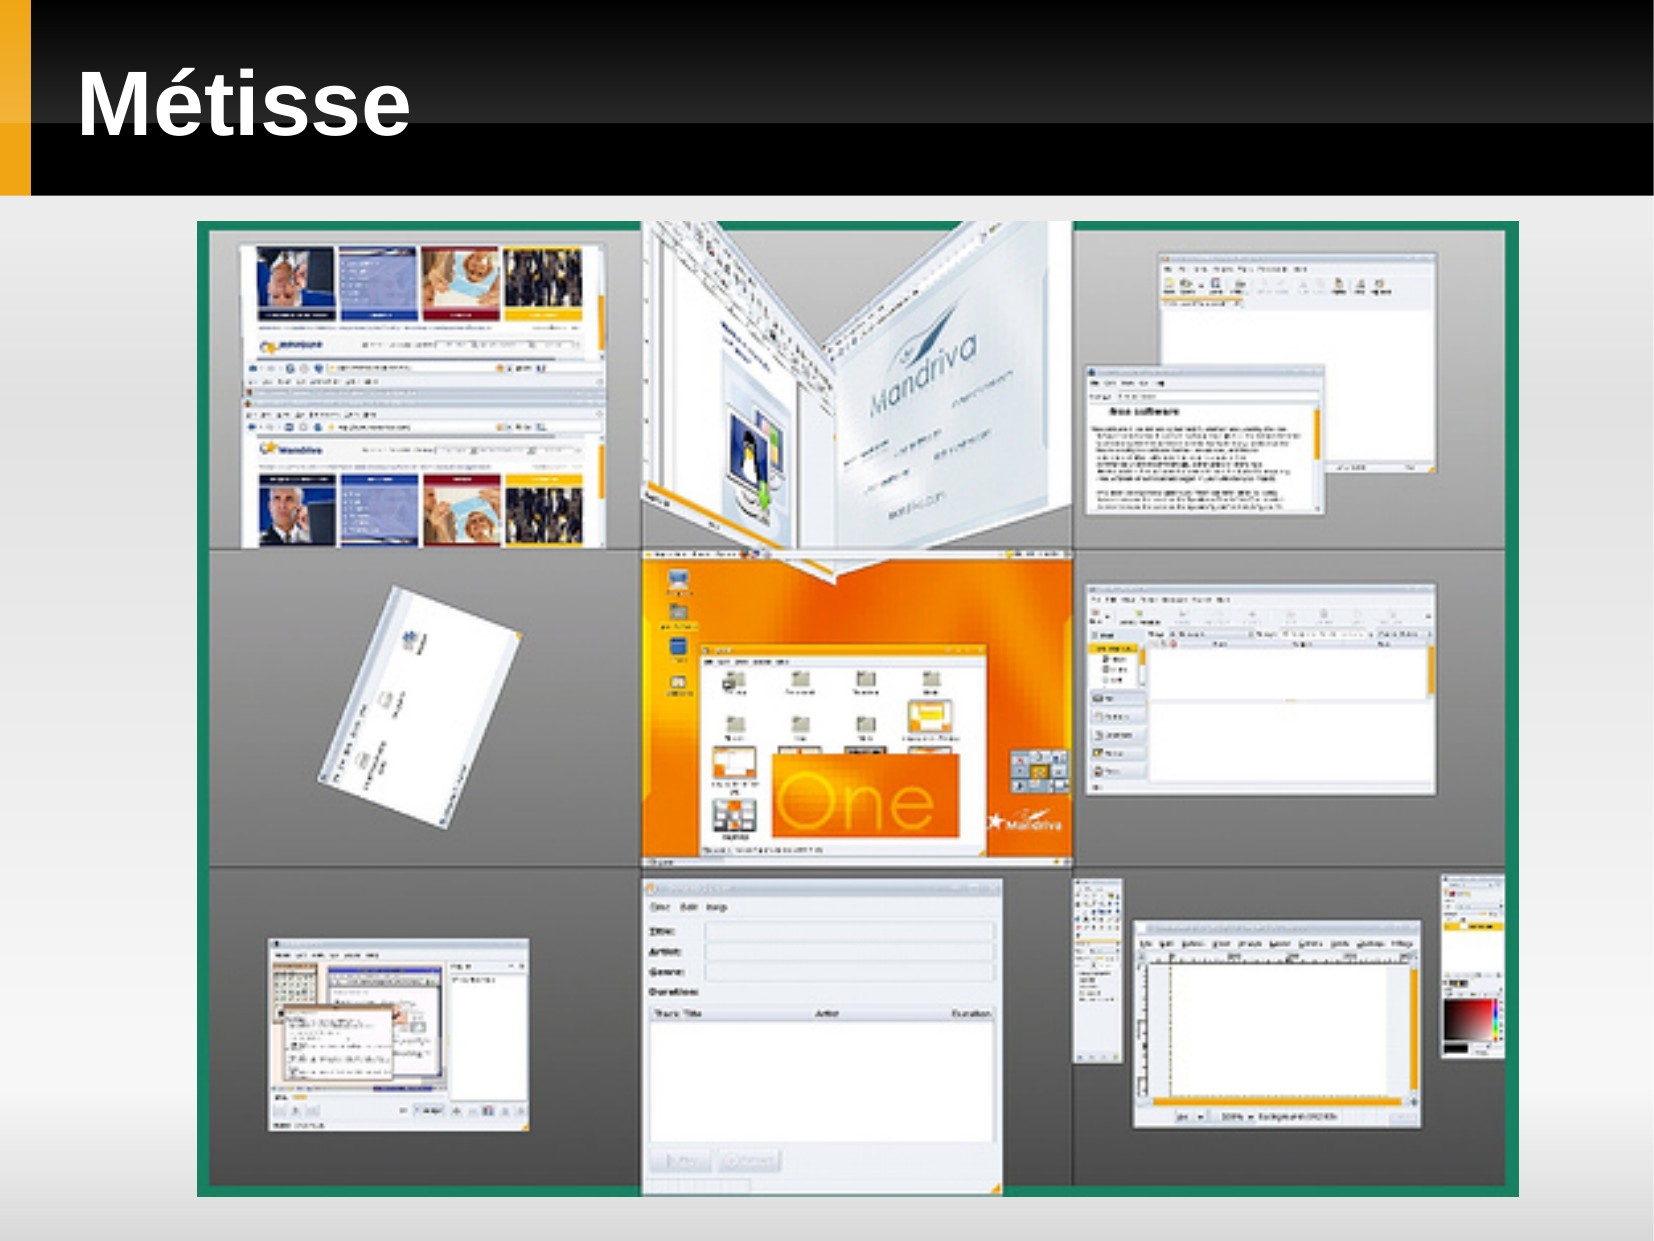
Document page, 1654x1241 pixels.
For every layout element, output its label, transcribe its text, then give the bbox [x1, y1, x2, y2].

title Métisse [76, 7, 1565, 200]
picture [0, 0, 1654, 1241]
